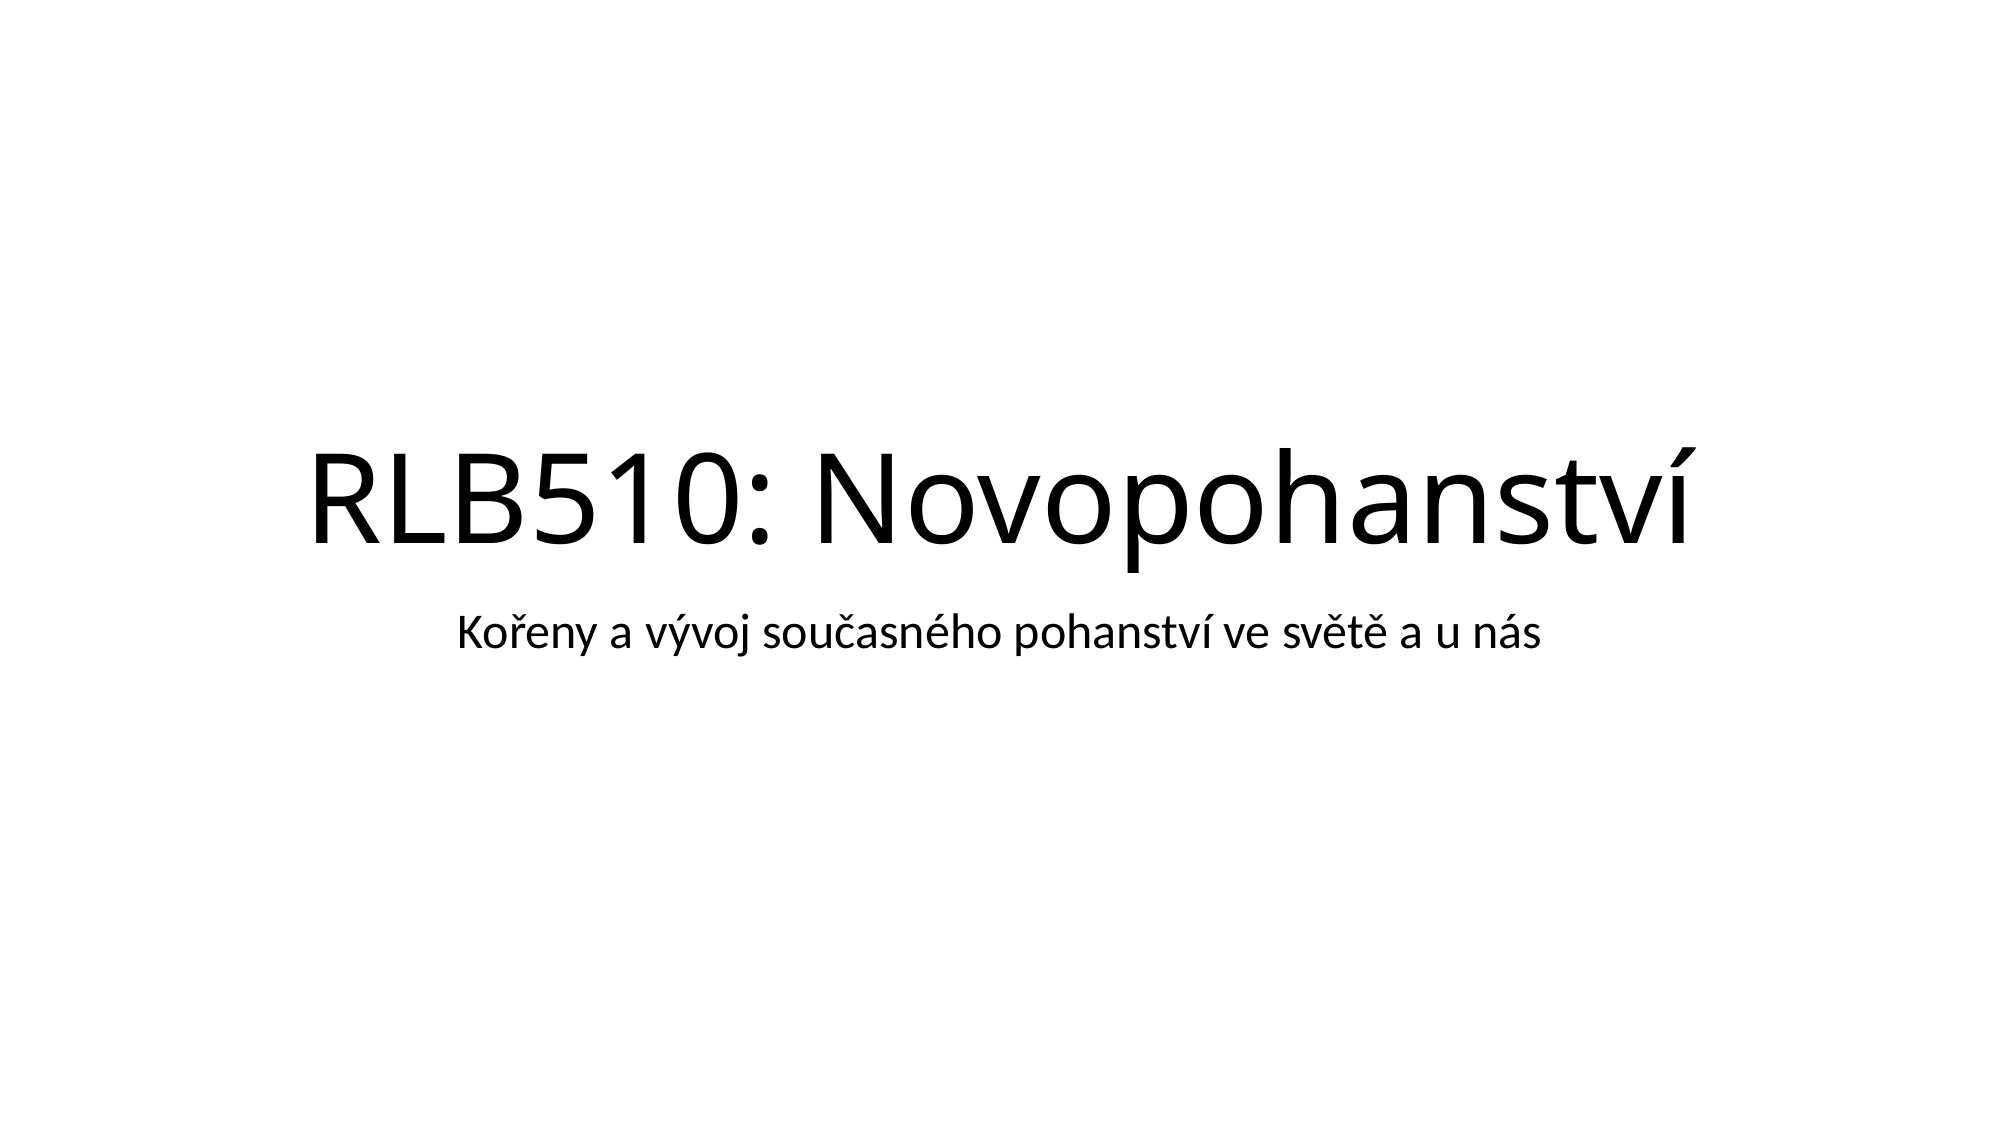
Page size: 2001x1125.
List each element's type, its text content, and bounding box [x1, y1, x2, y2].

title RLB510: Novopohanství [249, 184, 1750, 576]
subtitle Kořeny a vývoj současného pohanství ve světě a u nás [249, 590, 1750, 863]
